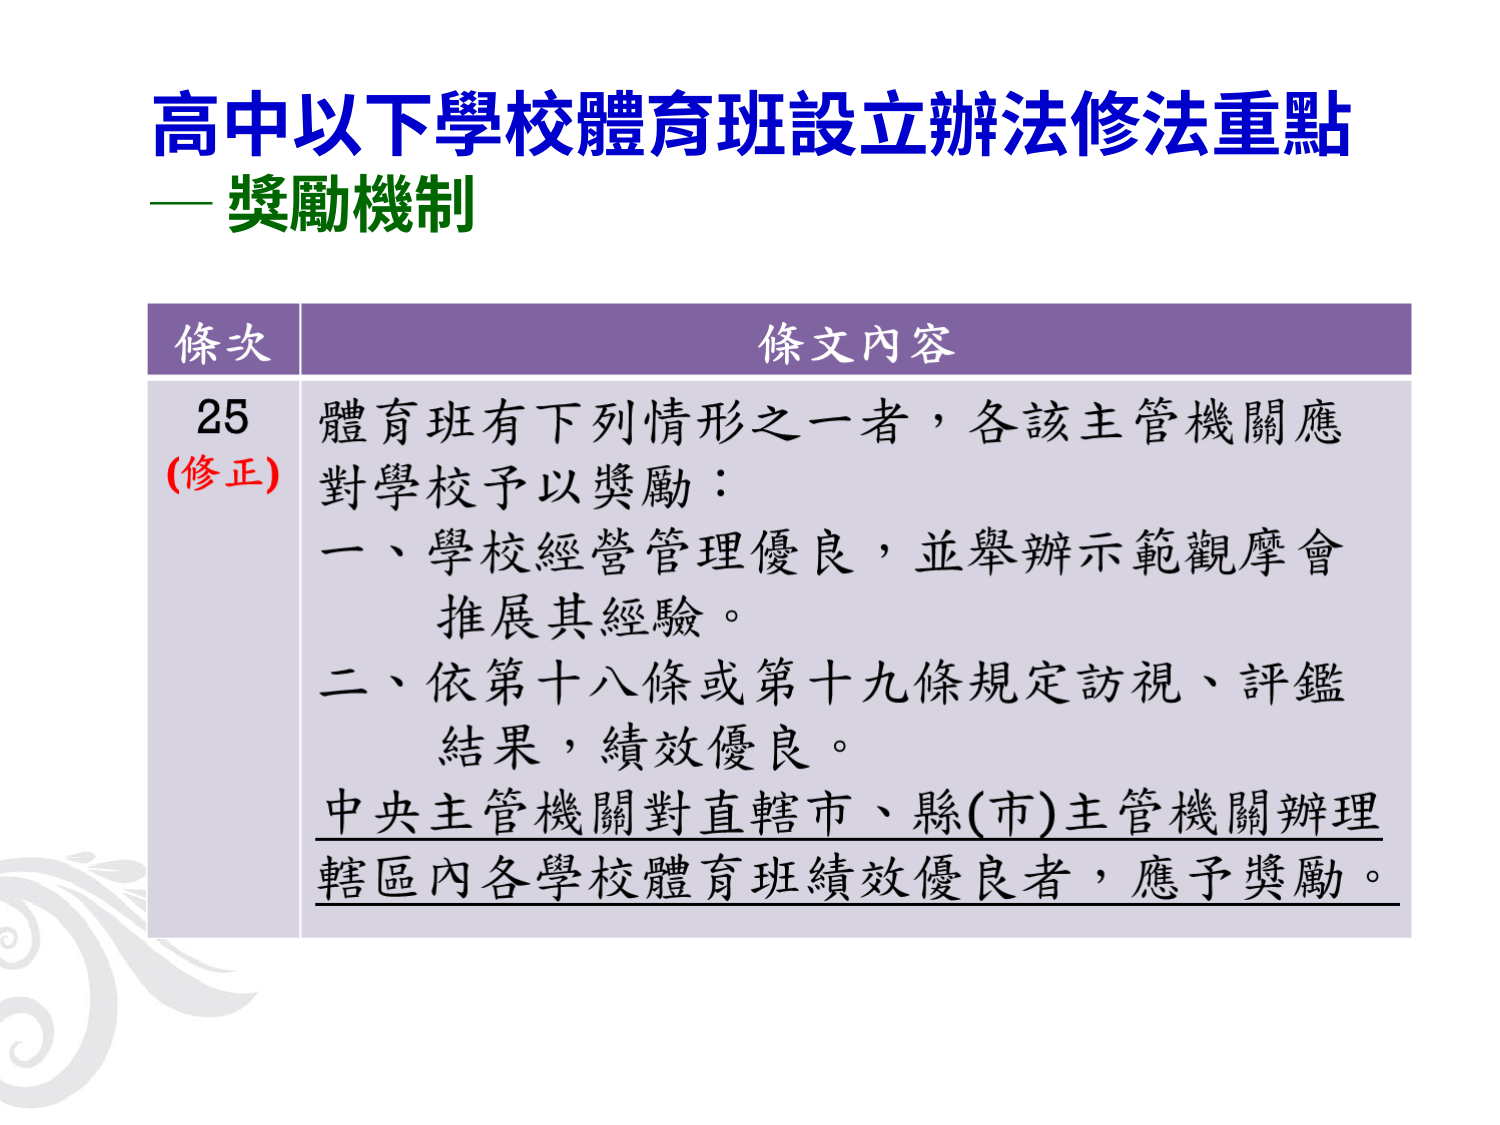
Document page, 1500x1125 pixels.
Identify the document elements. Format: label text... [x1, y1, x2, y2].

picture [0, 294, 1413, 1118]
text_box 高中以下學校體育班設立辦法修法重點─ 獎勵機制 [135, 64, 1394, 256]
